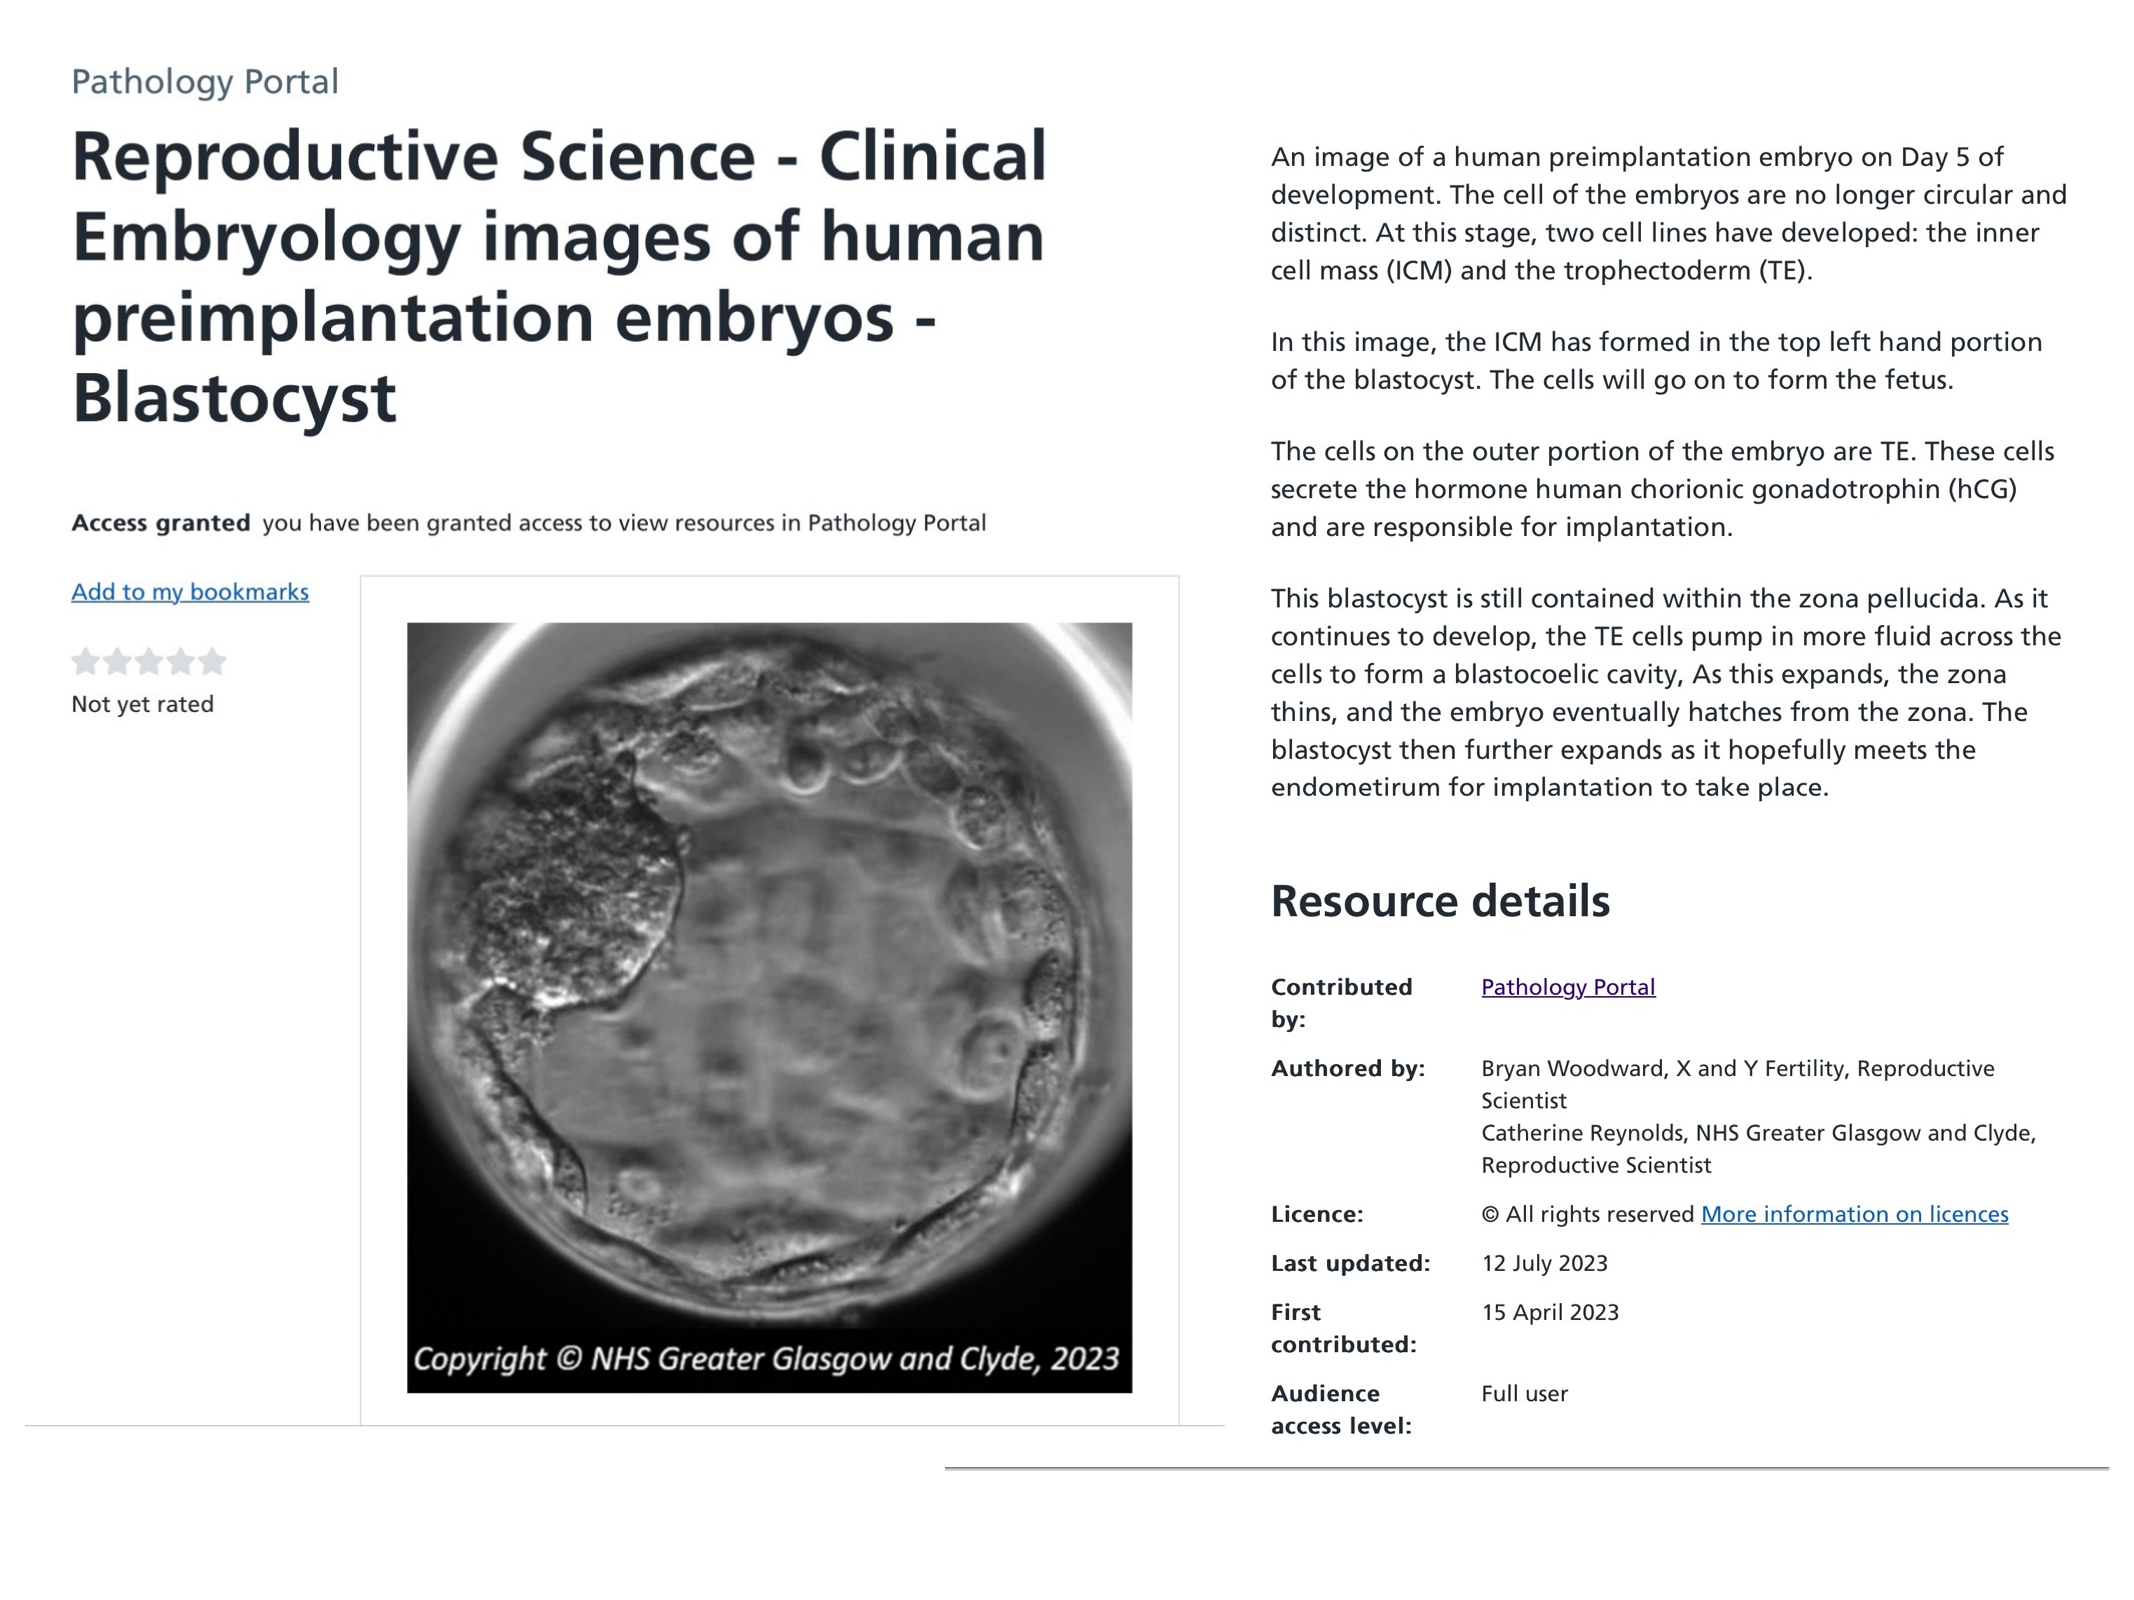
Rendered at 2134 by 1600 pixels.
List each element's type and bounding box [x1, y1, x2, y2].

picture [25, 19, 2113, 1467]
